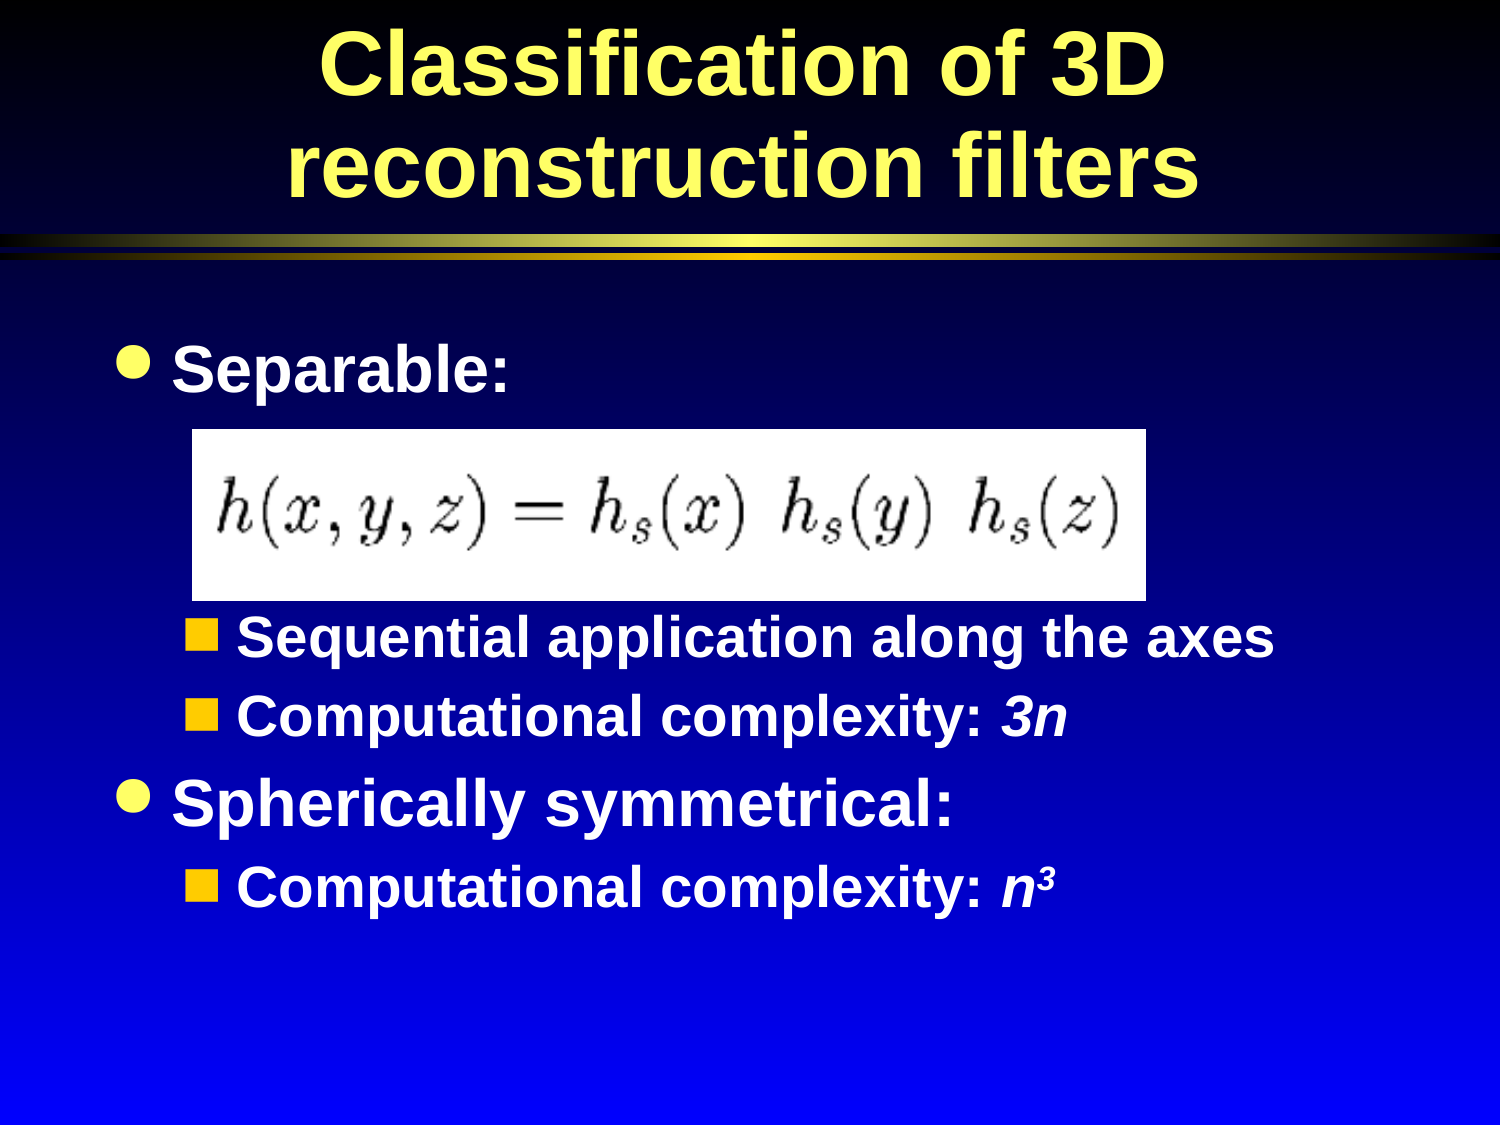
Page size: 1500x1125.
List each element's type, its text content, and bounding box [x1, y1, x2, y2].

picture [192, 429, 1146, 601]
title Classification of 3D reconstruction filters [99, 4, 1388, 225]
list Separable: Sequential application along the axes Computational complexity: 3n Spherically symmetrical: Computational complexity: n3 [99, 324, 1388, 1001]
